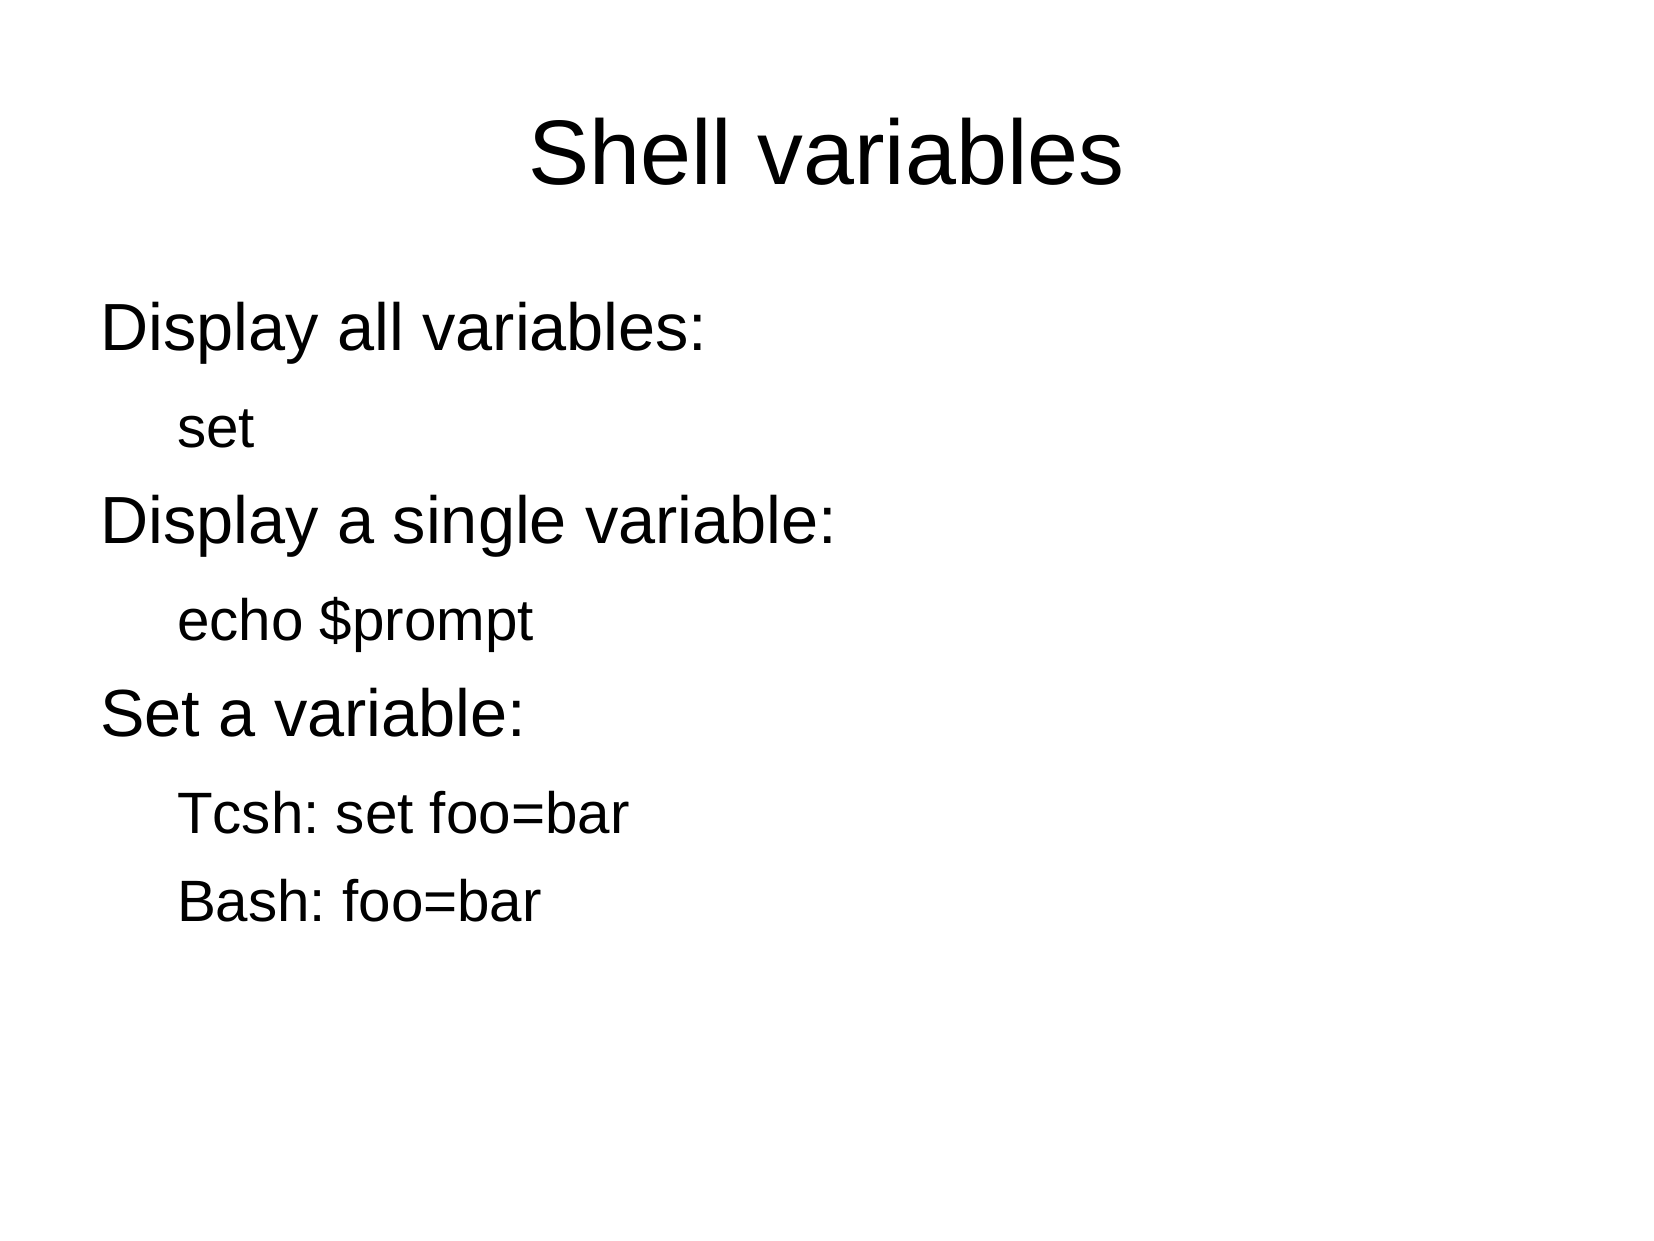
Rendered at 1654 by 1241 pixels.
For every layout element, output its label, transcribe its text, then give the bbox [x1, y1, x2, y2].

list Display all variables: set Display a single variable: echo $prompt Set a variable: Tcsh: set foo=bar Bash: foo=bar [82, 290, 1571, 1109]
title Shell variables [82, 49, 1571, 257]
